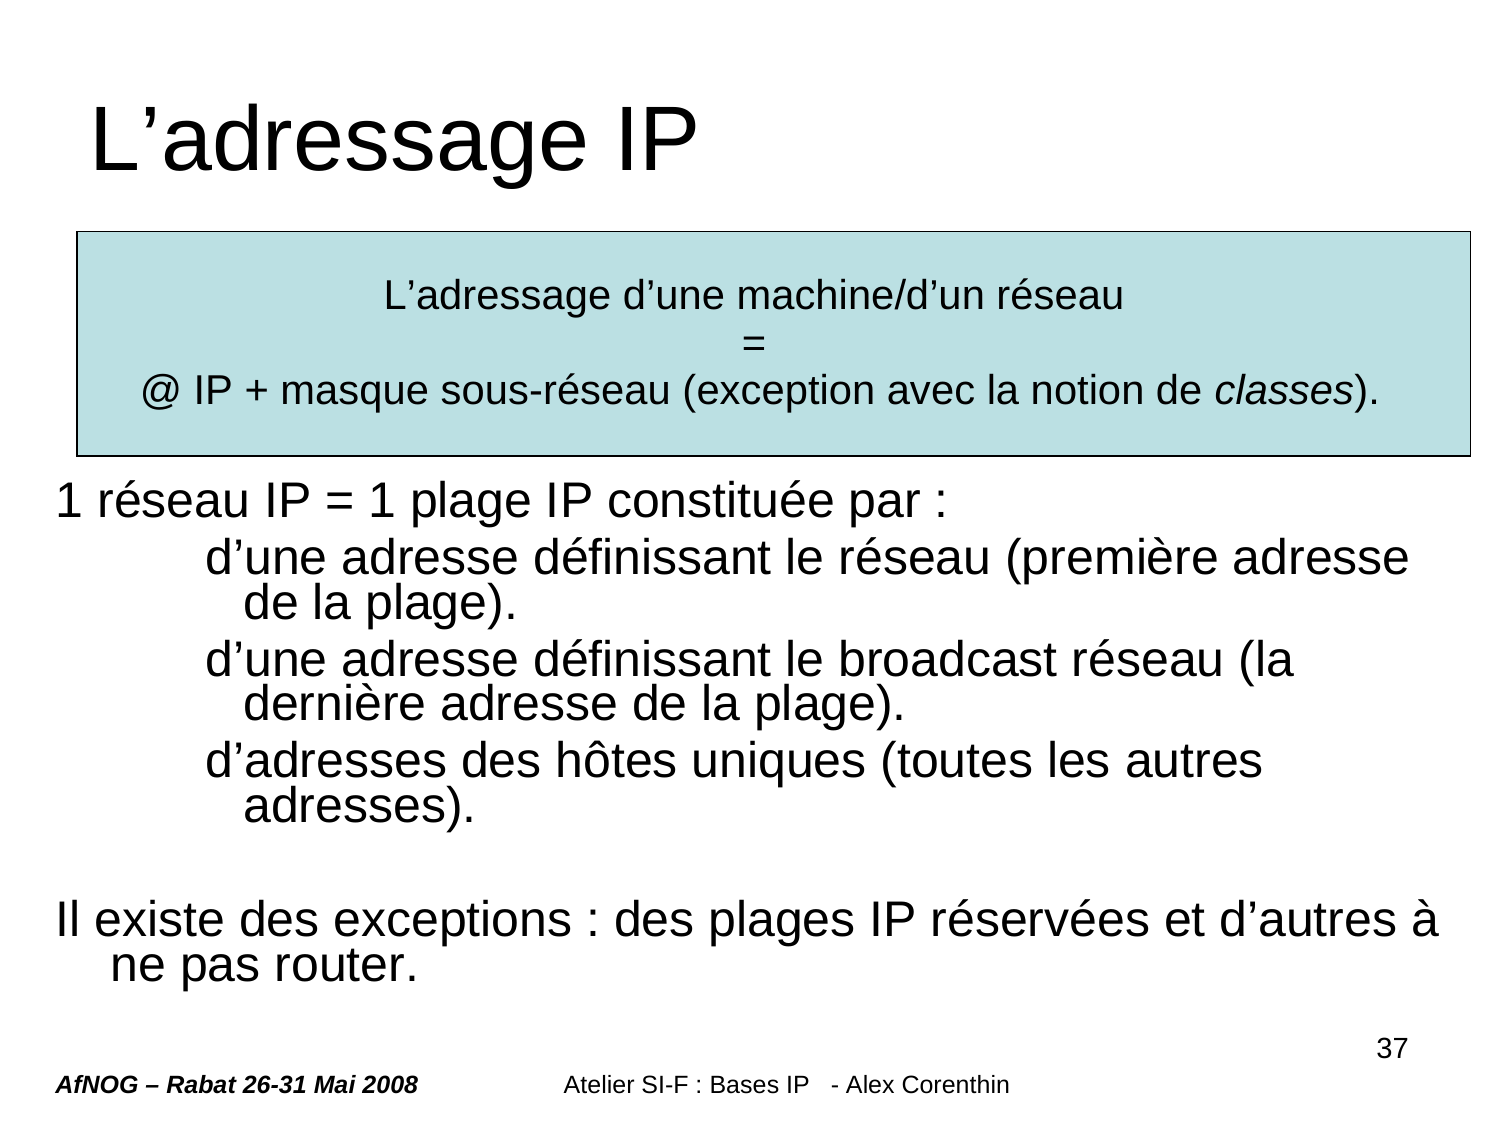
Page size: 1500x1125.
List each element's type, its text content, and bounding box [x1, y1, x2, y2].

list L’adressage d’une machine/d’un réseau = @ IP + masque sous-réseau (exception avec la notion de classes). 1 réseau IP = 1 plage IP constituée par : d’une adresse définissant le réseau (première adresse de la plage). d’une adresse définissant le broadcast réseau (la dernière adresse de la plage). d’adresses des hôtes uniques (toutes les autres adresses). Il existe des exceptions : des plages IP réservées et d’autres à ne pas router. [41, 220, 1479, 1046]
title L’adressage IP [75, 45, 1426, 220]
